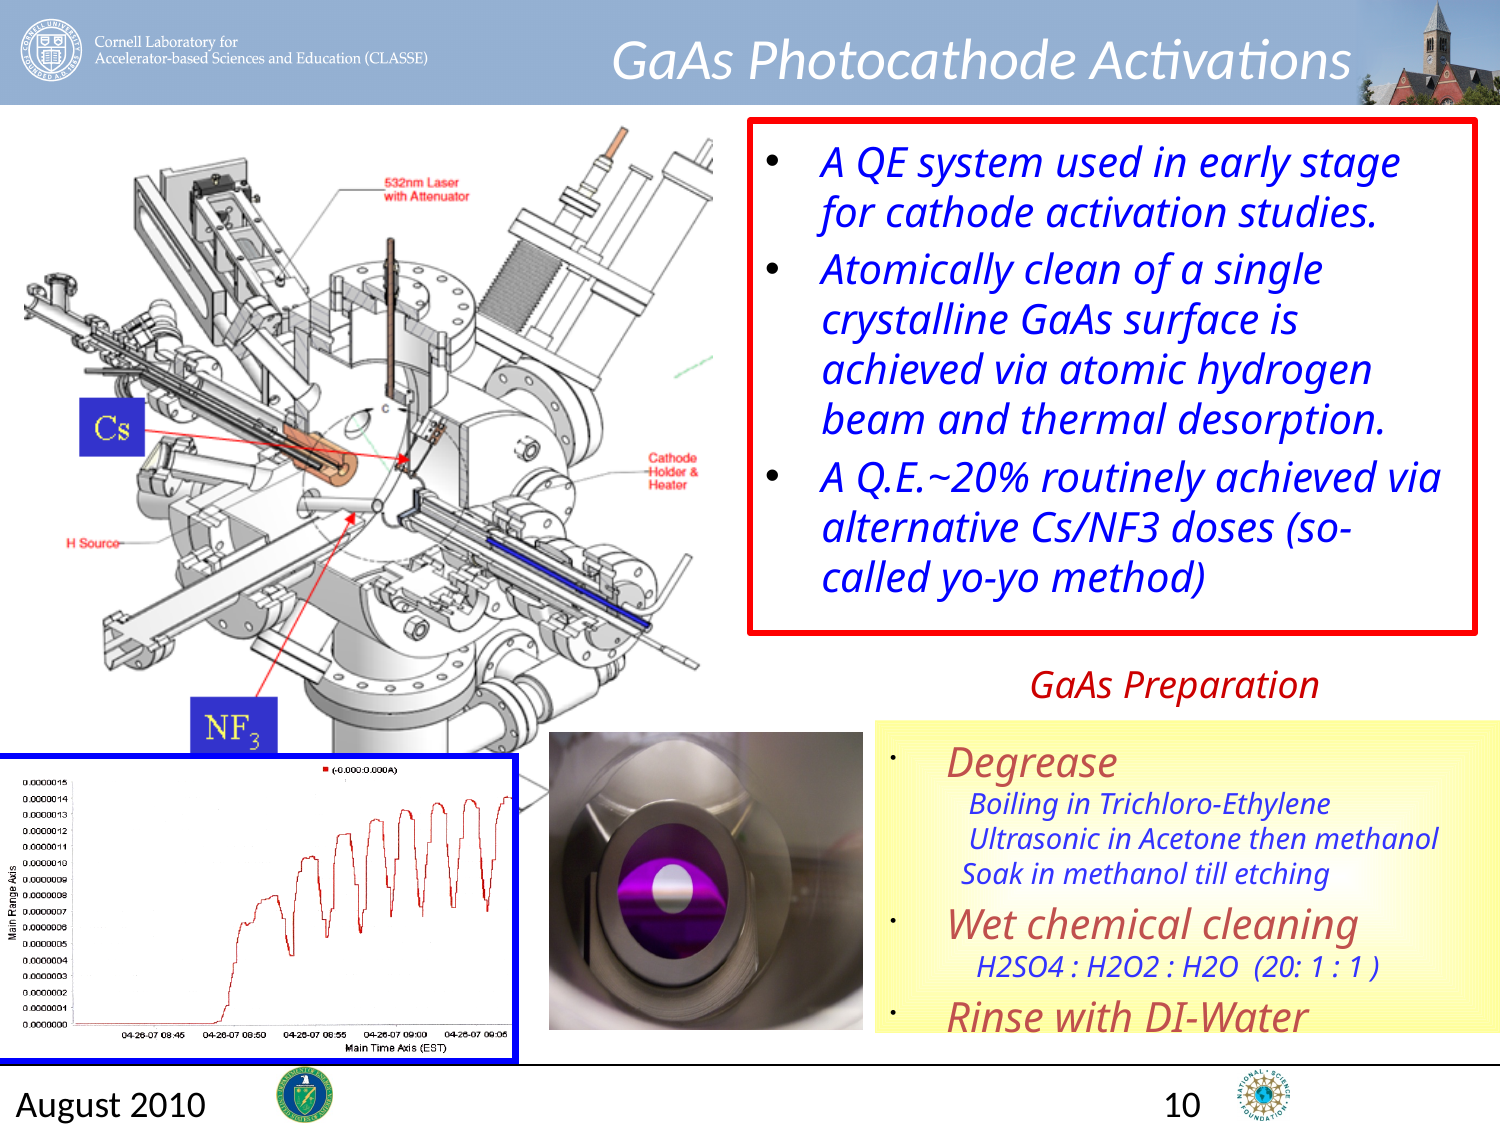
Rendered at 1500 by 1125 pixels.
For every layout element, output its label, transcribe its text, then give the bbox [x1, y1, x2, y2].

slide_number <number> [1147, 1065, 1498, 1125]
text_box Degrease Boiling in Trichloro-Ethylene Ultrasonic in Acetone then methanol Soak in methanol till etching Wet chemical cleaning H2SO4 : H2O2 : H2O (20: 1 : 1 ) Rinse with DI-Water [875, 720, 1500, 1033]
slide_number August 2010 [0, 1065, 351, 1125]
picture [0, 0, 1500, 105]
text_box GaAs Preparation [924, 645, 1425, 714]
picture [0, 759, 513, 1058]
text_box A QE system used in early stage for cathode activation studies. Atomically clean of a single crystalline GaAs surface is achieved via atomic hydrogen beam and thermal desorption. A Q.E.~20% routinely achieved via alternative Cs/NF3 doses (so-called yo-yo method) [750, 120, 1475, 633]
picture [24, 120, 863, 1030]
text_box GaAs Photocathode Activations [544, 6, 1420, 94]
